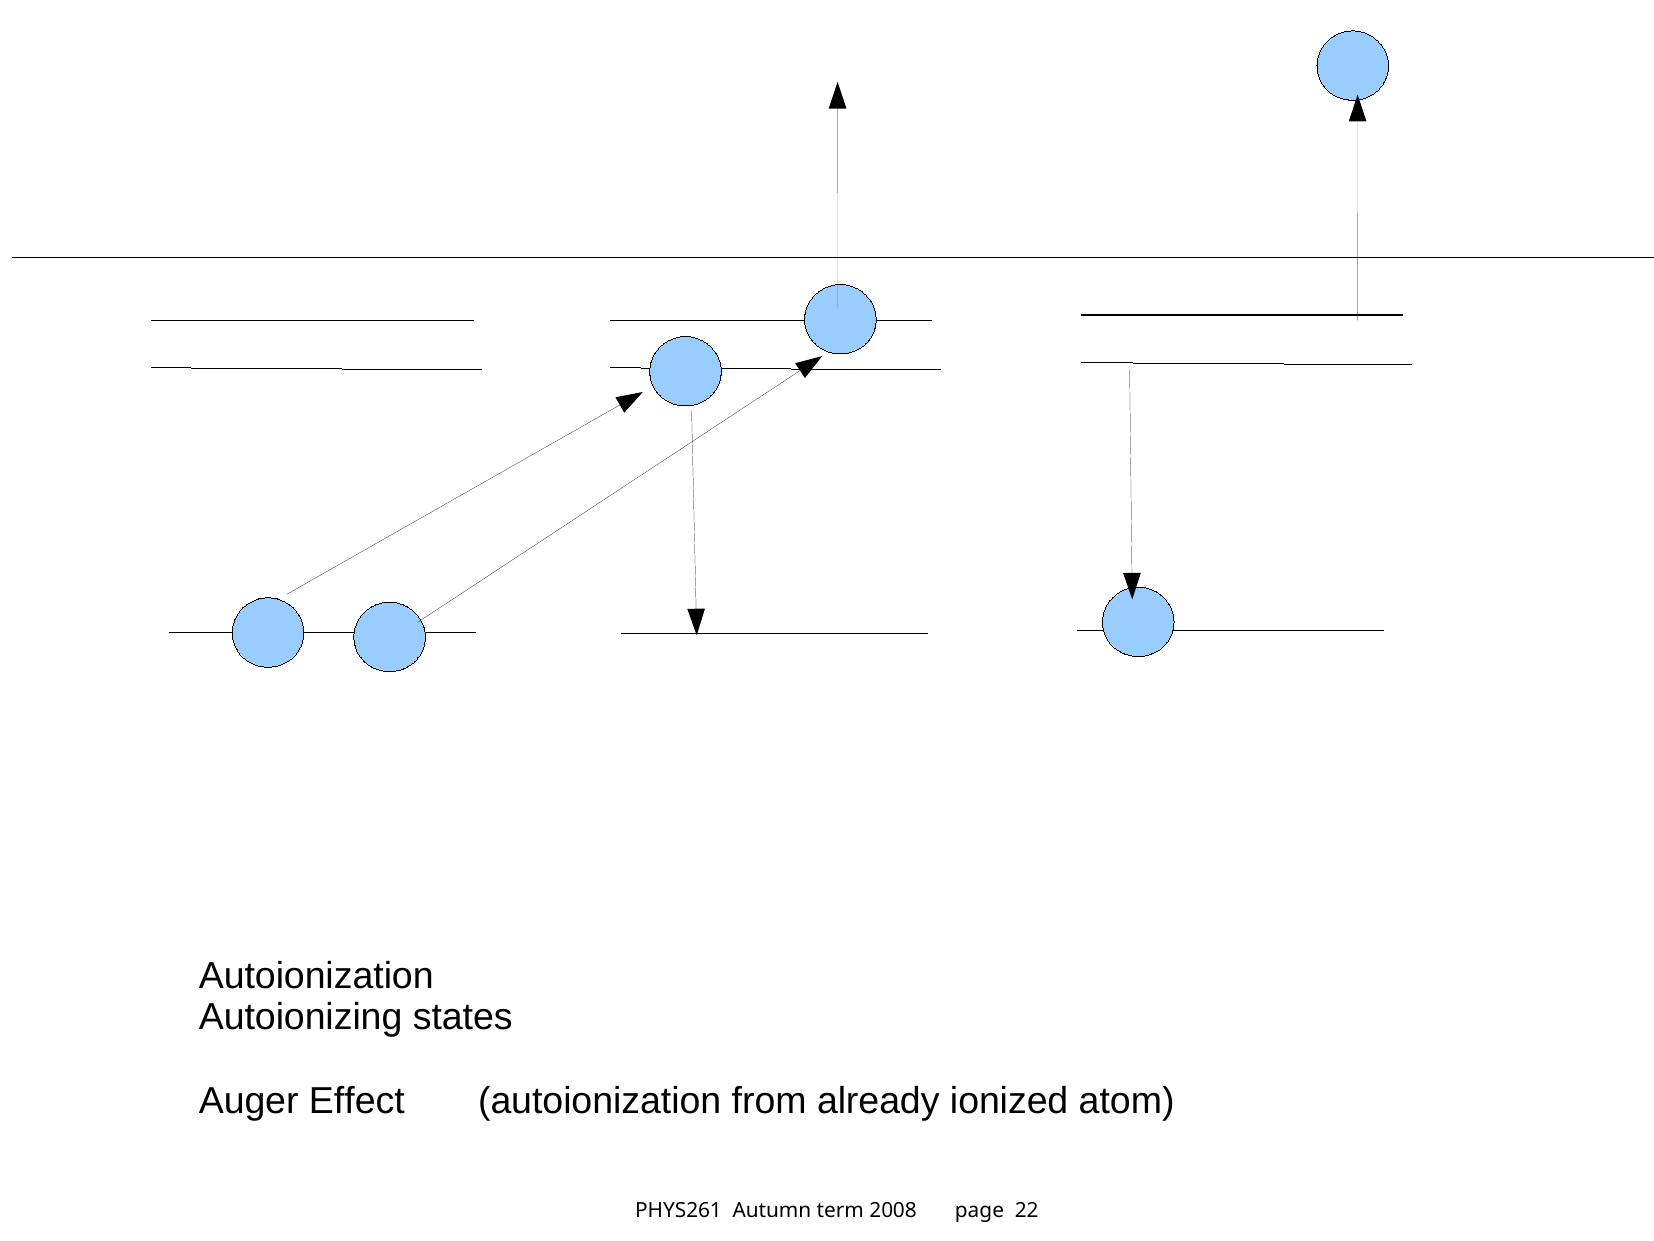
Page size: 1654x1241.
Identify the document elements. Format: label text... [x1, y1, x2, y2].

text_box [353, 602, 426, 672]
text_box Autoionization Autoionizing states Auger Effect (autoionization from already ionized atom) [184, 946, 1322, 1182]
text_box [1102, 587, 1175, 657]
text_box [804, 284, 877, 354]
text_box [1316, 30, 1389, 101]
text_box [232, 597, 304, 668]
text_box [649, 336, 722, 406]
